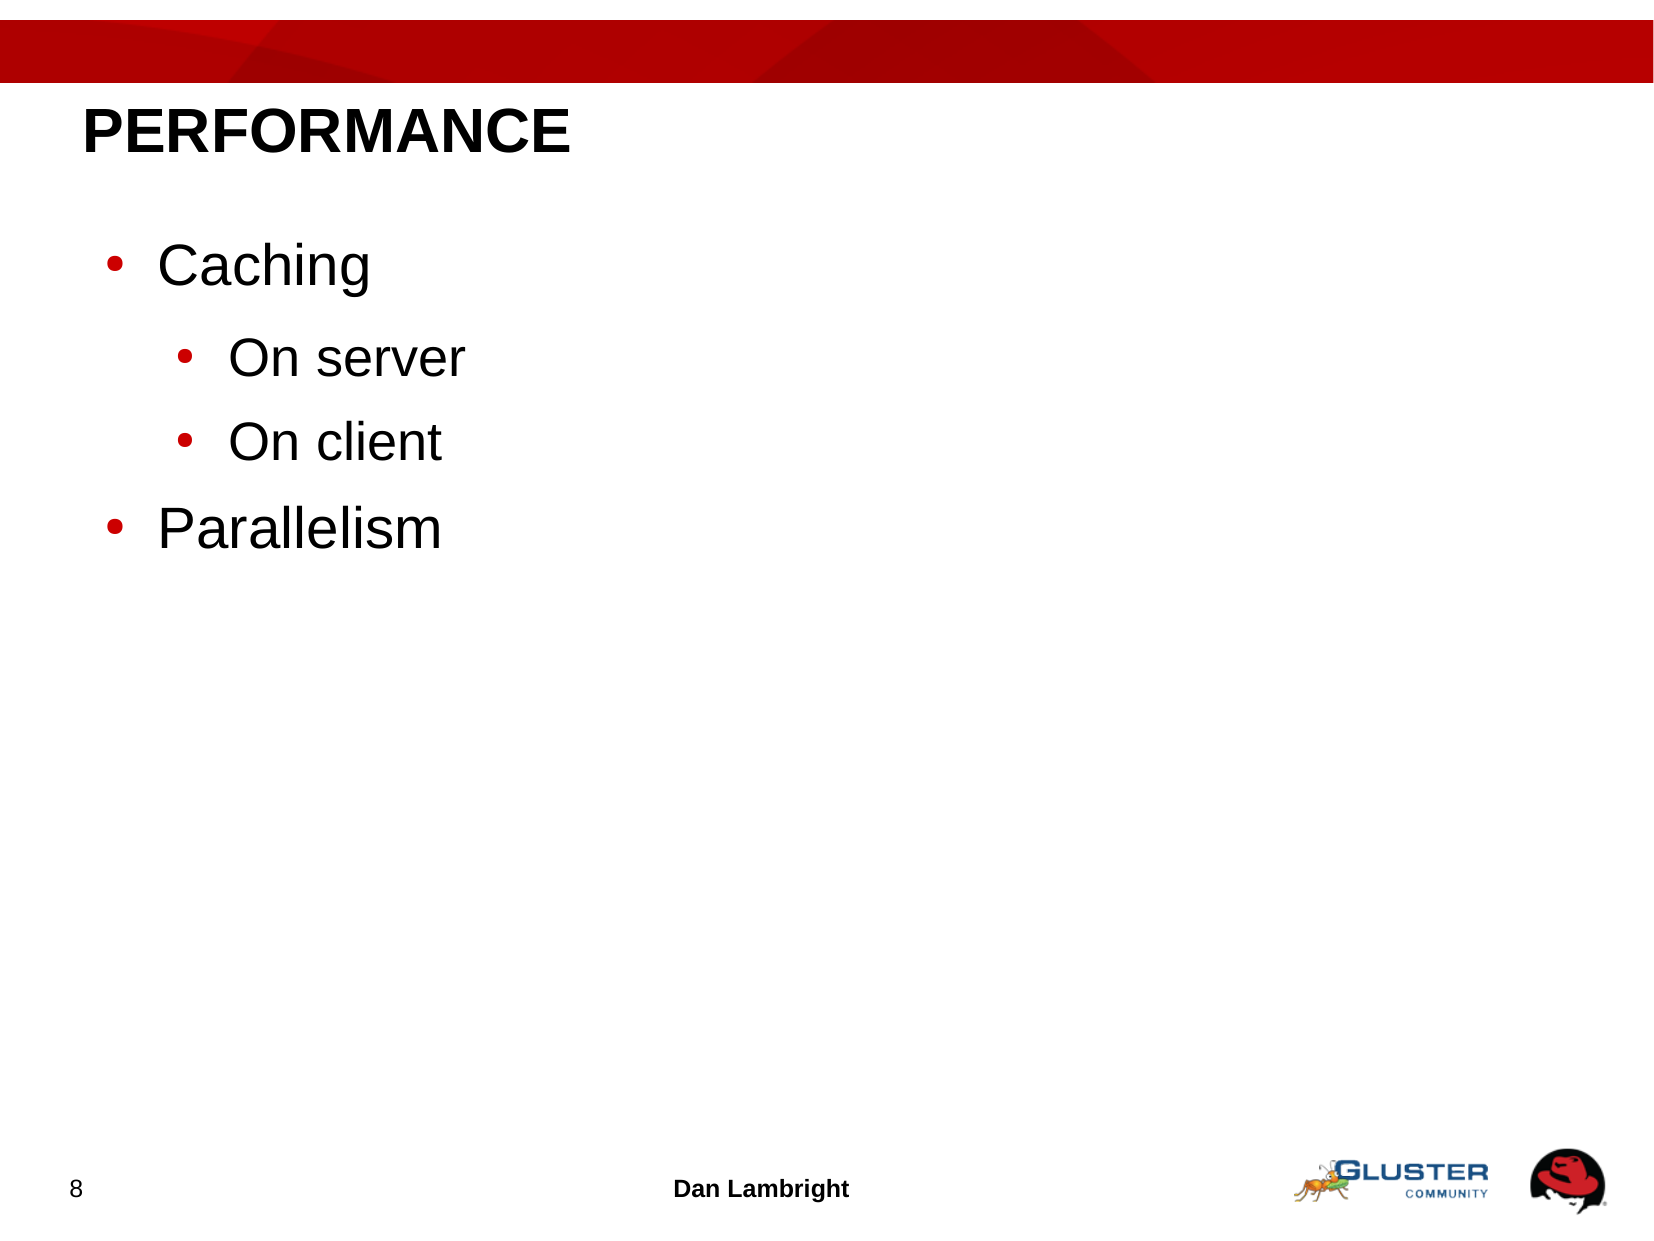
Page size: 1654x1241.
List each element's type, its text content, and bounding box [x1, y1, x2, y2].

picture [1529, 1146, 1613, 1224]
title PERFORMANCE [82, 37, 1571, 226]
picture [0, 20, 1654, 83]
picture [1294, 1158, 1488, 1203]
list Caching On server On client Parallelism [86, 232, 1576, 1027]
